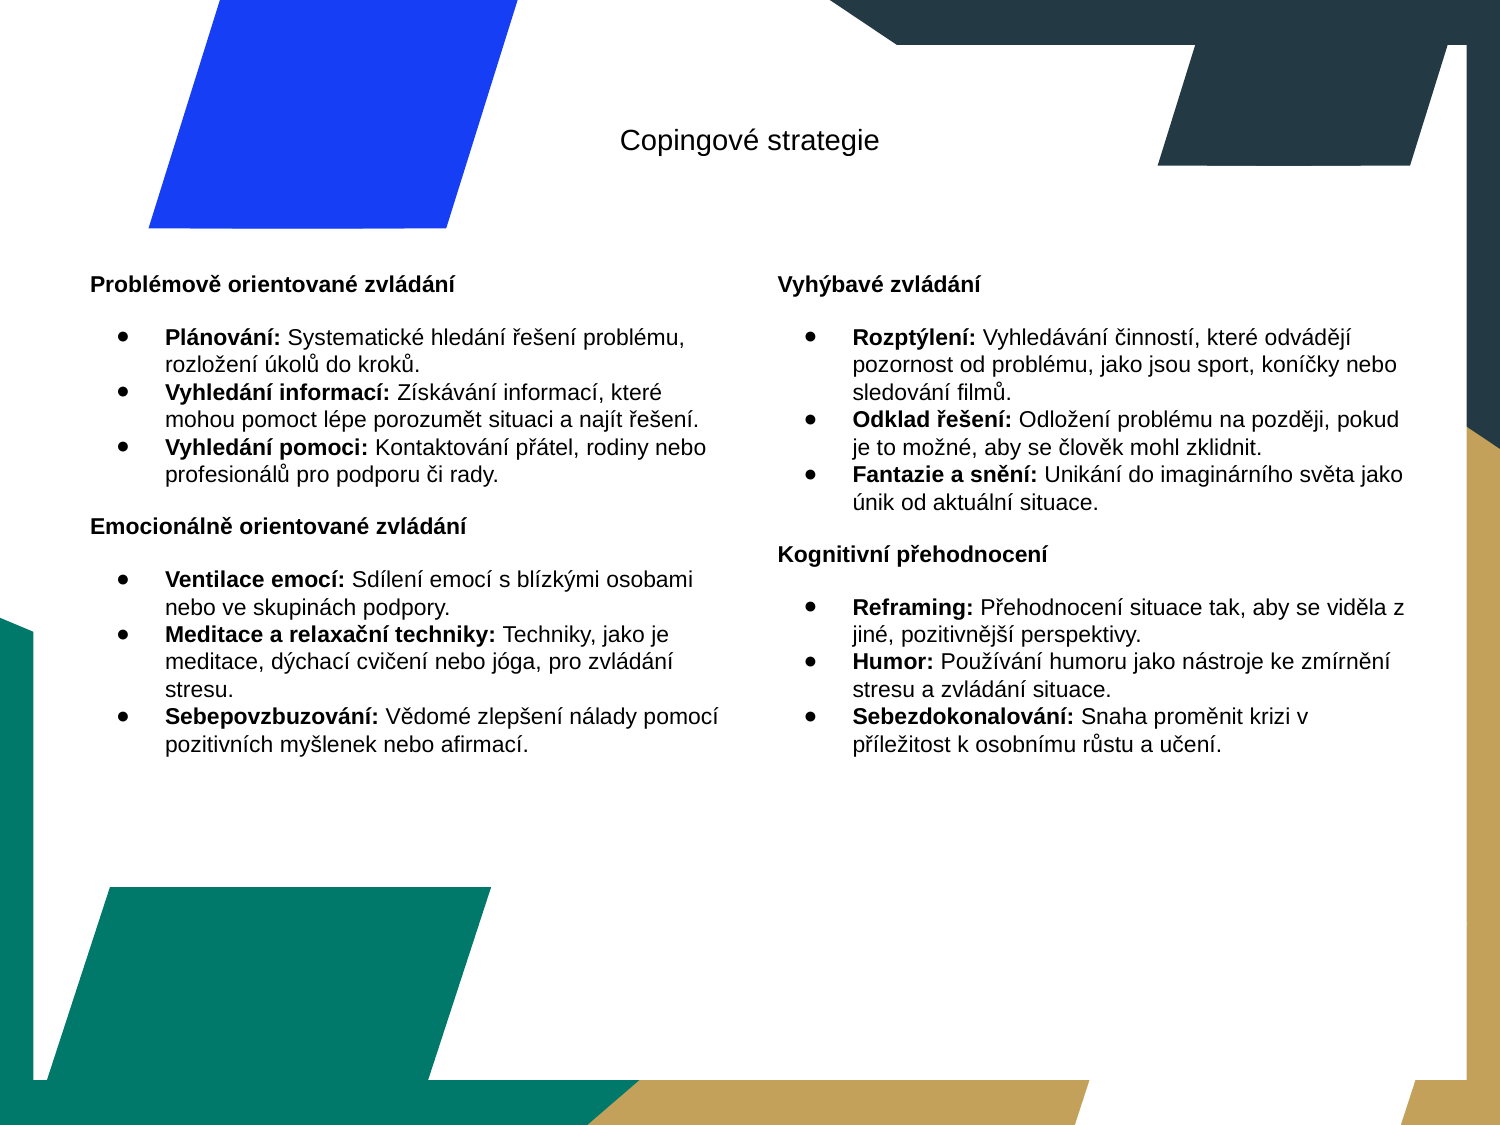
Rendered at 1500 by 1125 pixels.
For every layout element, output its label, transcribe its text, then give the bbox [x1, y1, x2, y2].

list Problémově orientované zvládání Plánování: Systematické hledání řešení problému, rozložení úkolů do kroků. Vyhledání informací: Získávání informací, které mohou pomoct lépe porozumět situaci a najít řešení. Vyhledání pomoci: Kontaktování přátel, rodiny nebo profesionálů pro podporu či rady. Emocionálně orientované zvládání Ventilace emocí: Sdílení emocí s blízkými osobami nebo ve skupinách podpory. Meditace a relaxační techniky: Techniky, jako je meditace, dýchací cvičení nebo jóga, pro zvládání stresu. Sebepovzbuzování: Vědomé zlepšení nálady pomocí pozitivních myšlenek nebo afirmací. [75, 262, 738, 1005]
list Vyhýbavé zvládání Rozptýlení: Vyhledávání činností, které odvádějí pozornost od problému, jako jsou sport, koníčky nebo sledování filmů. Odklad řešení: Odložení problému na později, pokud je to možné, aby se člověk mohl zklidnit. Fantazie a snění: Unikání do imaginárního světa jako únik od aktuální situace. Kognitivní přehodnocení Reframing: Přehodnocení situace tak, aby se viděla z jiné, pozitivnější perspektivy. Humor: Používání humoru jako nástroje ke zmírnění stresu a zvládání situace. Sebezdokonalování: Snaha proměnit krizi v příležitost k osobnímu růstu a učení. [762, 262, 1425, 1005]
title Copingové strategie [75, 45, 1425, 233]
